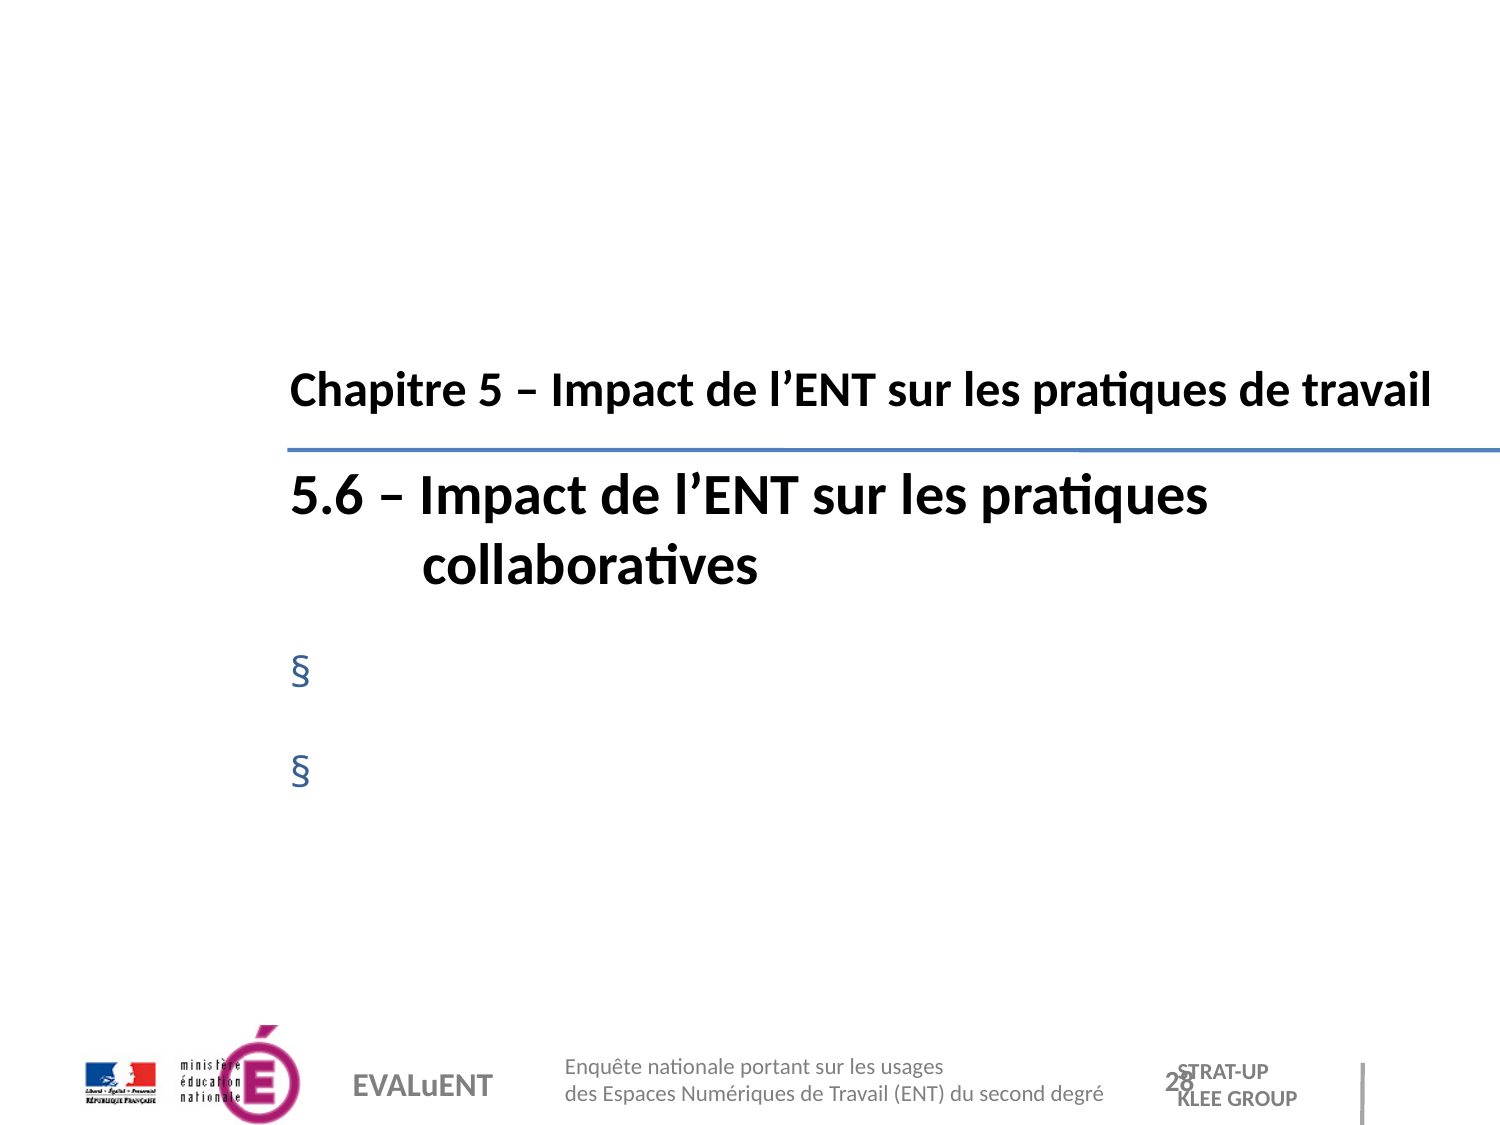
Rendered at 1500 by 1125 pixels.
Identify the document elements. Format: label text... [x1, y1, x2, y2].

text_box [1074, 1050, 1426, 1110]
text_box Chapitre 5 – Impact de l’ENT sur les pratiques de travail 5.6 – Impact de l’ENT sur les pratiques collaboratives [275, 348, 1500, 801]
